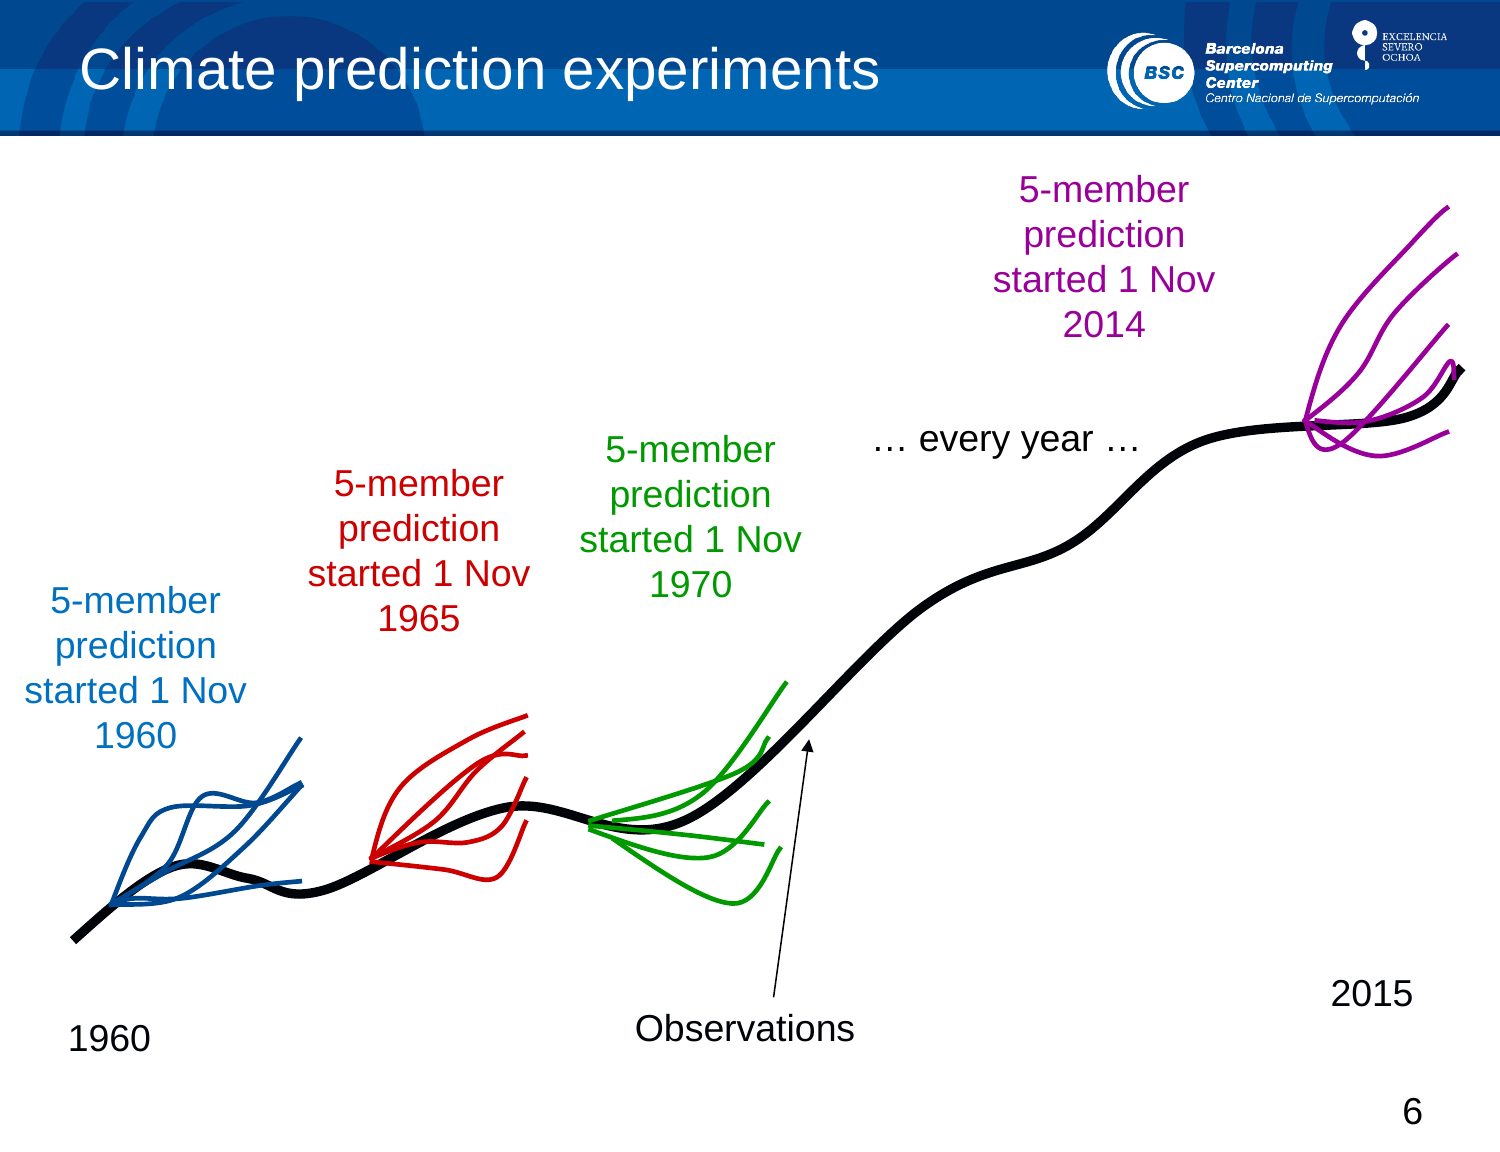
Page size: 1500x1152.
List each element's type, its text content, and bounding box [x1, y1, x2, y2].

text_box 1960 [17, 961, 172, 1067]
text_box 2015 [1305, 961, 1459, 1022]
text_box … every year … [820, 405, 1247, 467]
picture [0, 0, 1500, 136]
text_box 5-member prediction started 1 Nov 1965 [265, 451, 573, 647]
text_box 5-member prediction started 1 Nov 1970 [537, 417, 845, 614]
text_box Observations [620, 996, 940, 1058]
title Climate prediction experiments [65, 23, 1081, 139]
text_box 5-member prediction started 1 Nov 1960 [0, 568, 290, 765]
text_box 5-member prediction started 1 Nov 2014 [950, 157, 1258, 353]
